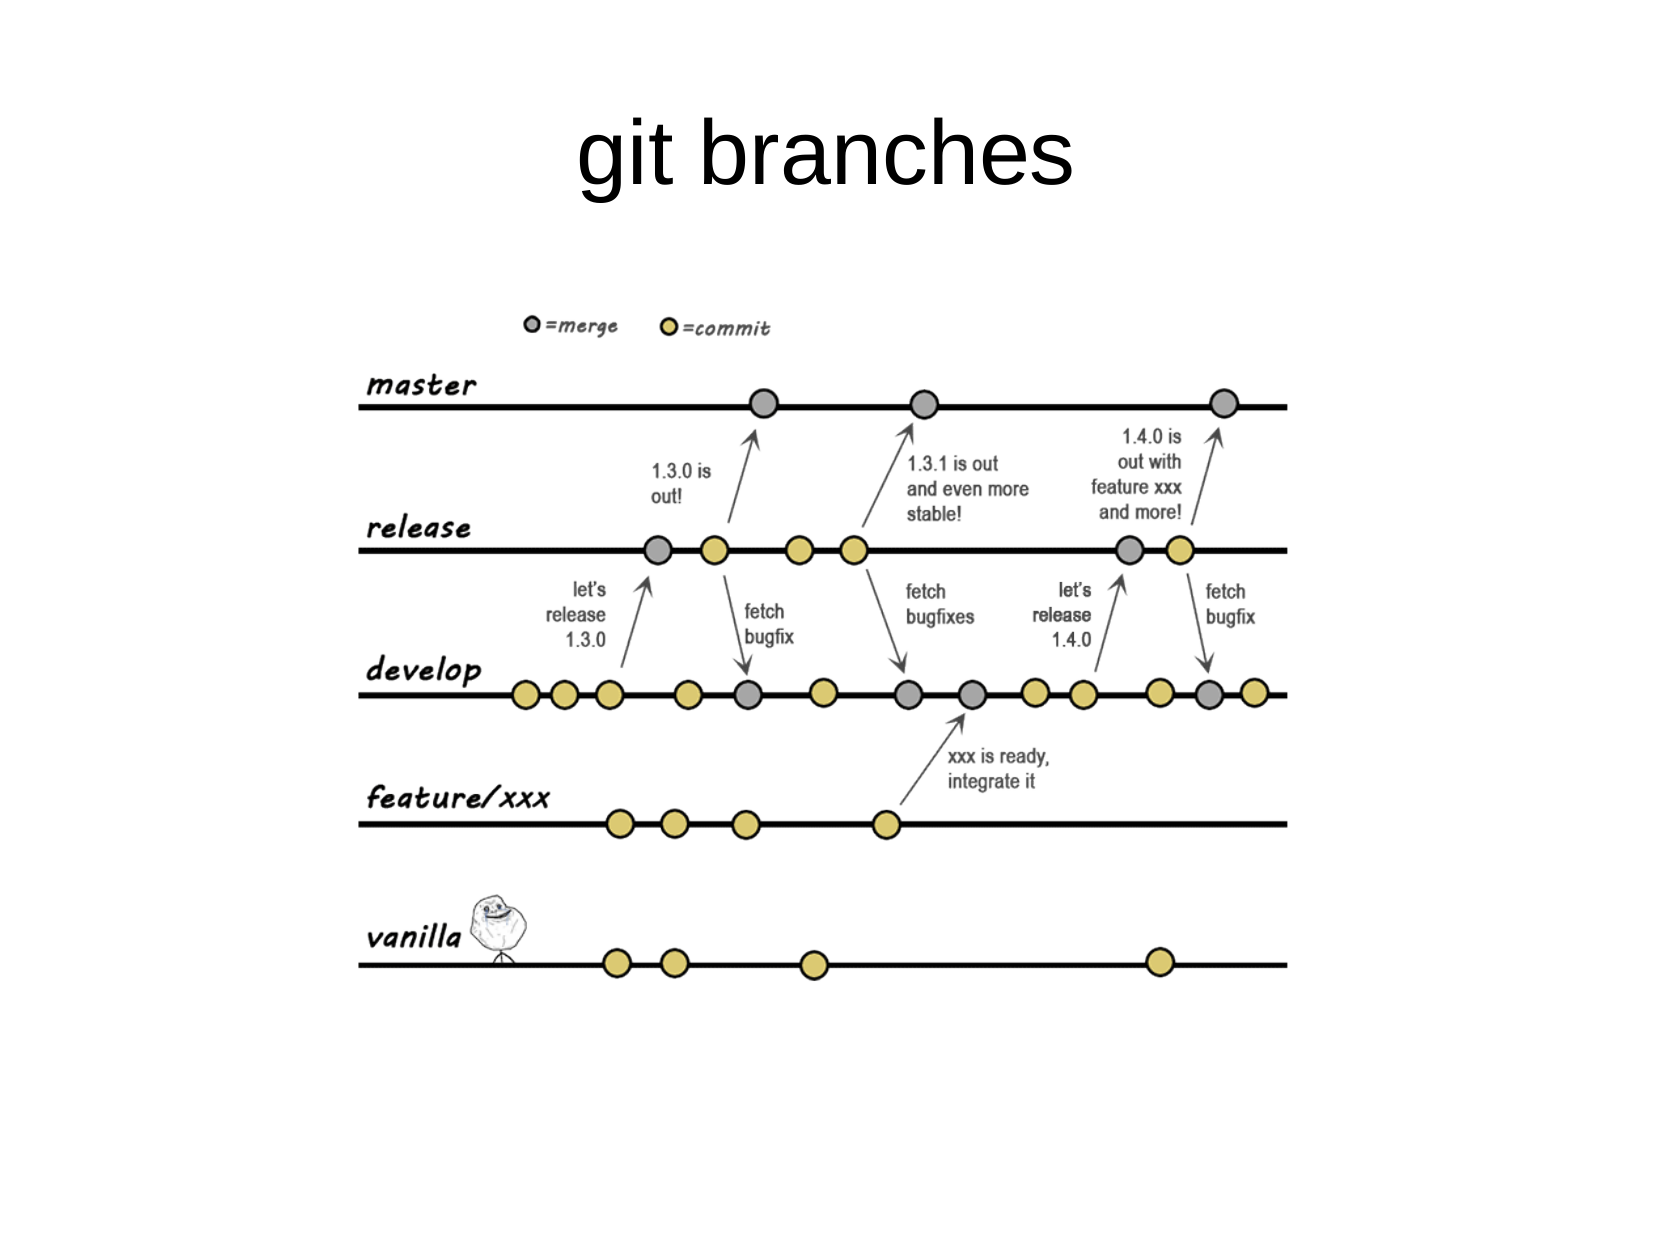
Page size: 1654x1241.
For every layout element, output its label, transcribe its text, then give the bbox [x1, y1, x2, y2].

picture [340, 290, 1314, 1010]
title git branches [82, 49, 1571, 257]
